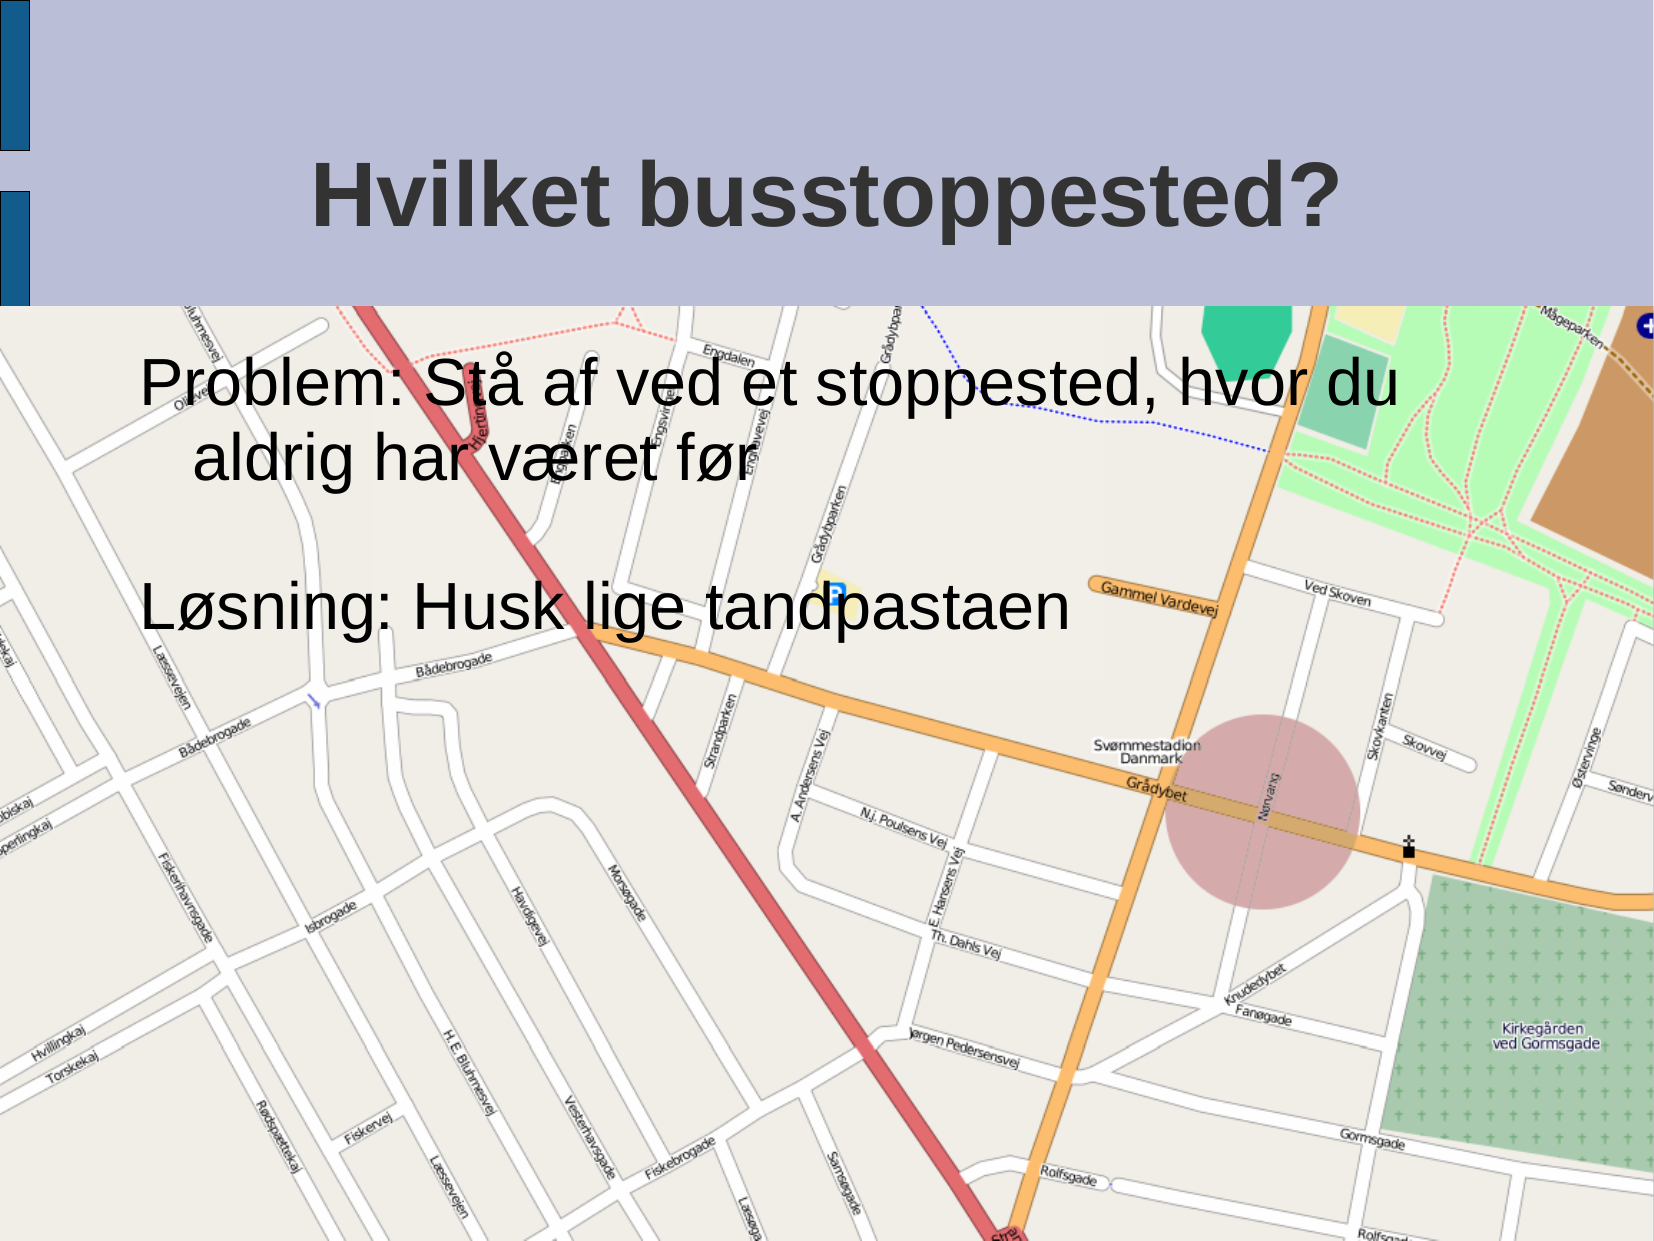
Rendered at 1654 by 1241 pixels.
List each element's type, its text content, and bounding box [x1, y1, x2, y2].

picture [0, 306, 1654, 1241]
list Problem: Stå af ved et stoppested, hvor du aldrig har været før Løsning: Husk lige tandpastaen [121, 344, 1534, 1127]
title Hvilket busstoppested? [121, 91, 1534, 299]
